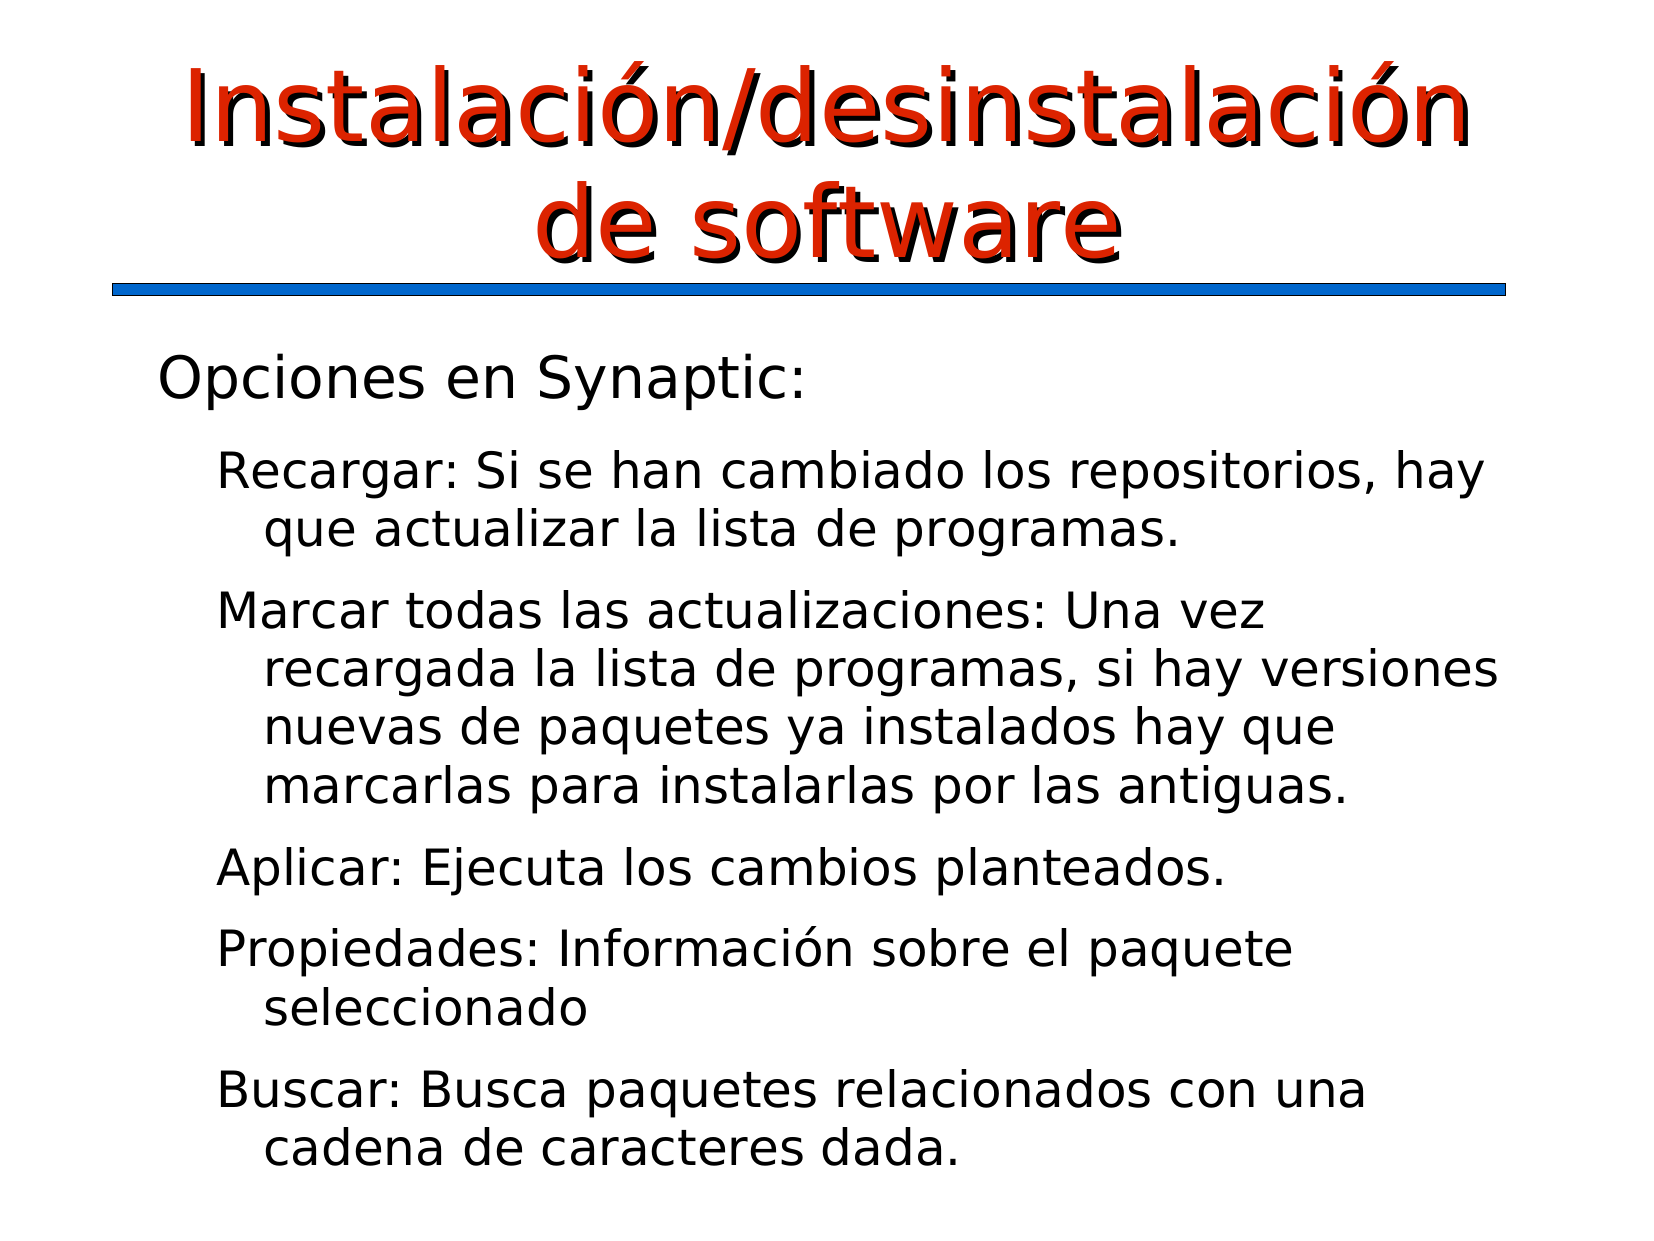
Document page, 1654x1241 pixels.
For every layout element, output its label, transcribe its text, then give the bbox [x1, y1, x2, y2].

title Instalación/desinstalación de software [121, 48, 1534, 282]
list Opciones en Synaptic: Recargar: Si se han cambiado los repositorios, hay que actualizar la lista de programas. Marcar todas las actualizaciones: Una vez recargada la lista de programas, si hay versiones nuevas de paquetes ya instalados hay que marcarlas para instalarlas por las antiguas. Aplicar: Ejecuta los cambios planteados. Propiedades: Información sobre el paquete seleccionado Buscar: Busca paquetes relacionados con una cadena de caracteres dada. [121, 344, 1534, 1178]
